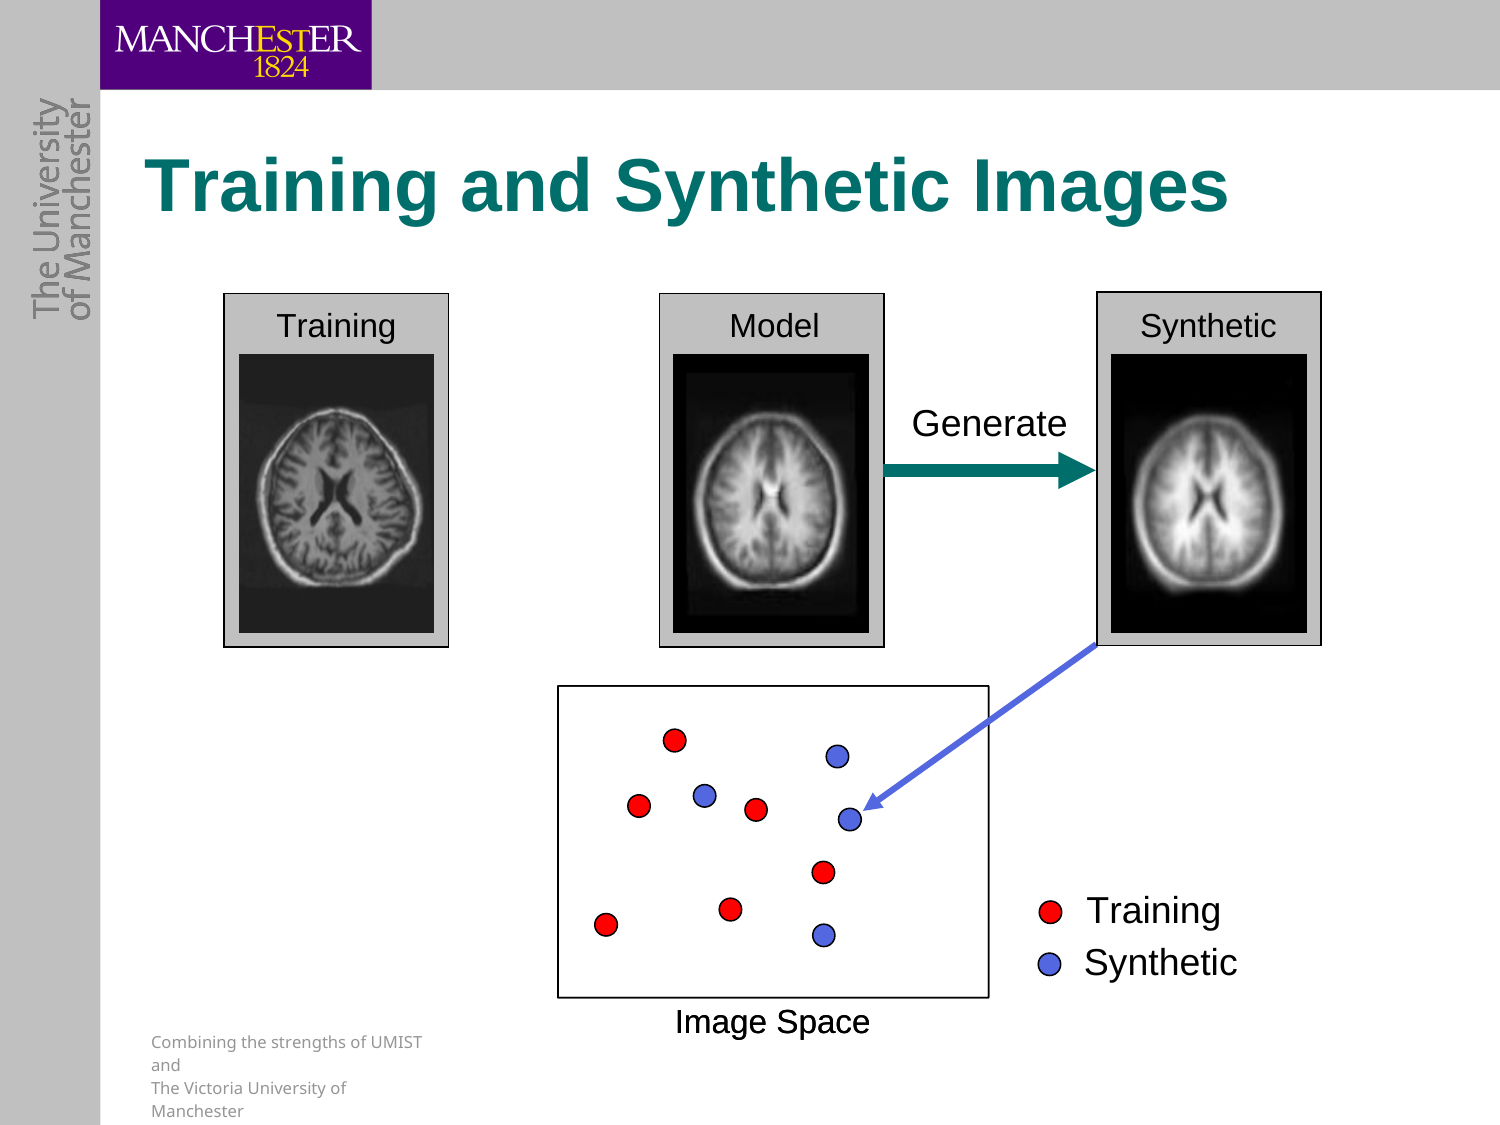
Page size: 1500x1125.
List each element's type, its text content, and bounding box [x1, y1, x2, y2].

title Training and Synthetic Images [129, 120, 1406, 251]
text_box [838, 808, 862, 831]
text_box [693, 784, 716, 808]
text_box [744, 798, 768, 822]
text_box [224, 293, 449, 647]
text_box [719, 898, 742, 921]
text_box [1096, 291, 1322, 646]
text_box [663, 729, 686, 752]
picture [1111, 354, 1307, 633]
text_box [1039, 901, 1062, 924]
text_box Training [1071, 884, 1238, 936]
picture [239, 354, 434, 633]
text_box Training [261, 299, 412, 353]
picture [0, 0, 372, 320]
text_box Synthetic [1125, 299, 1293, 353]
text_box [659, 293, 884, 647]
text_box Model [714, 299, 835, 353]
picture [673, 354, 869, 633]
text_box [1038, 953, 1061, 976]
text_box [594, 913, 618, 937]
text_box [812, 924, 835, 947]
text_box Image Space [660, 995, 887, 1049]
text_box [627, 794, 651, 818]
text_box [826, 745, 849, 768]
text_box [812, 861, 835, 884]
text_box Generate [896, 395, 1084, 453]
text_box Synthetic [1069, 936, 1254, 991]
